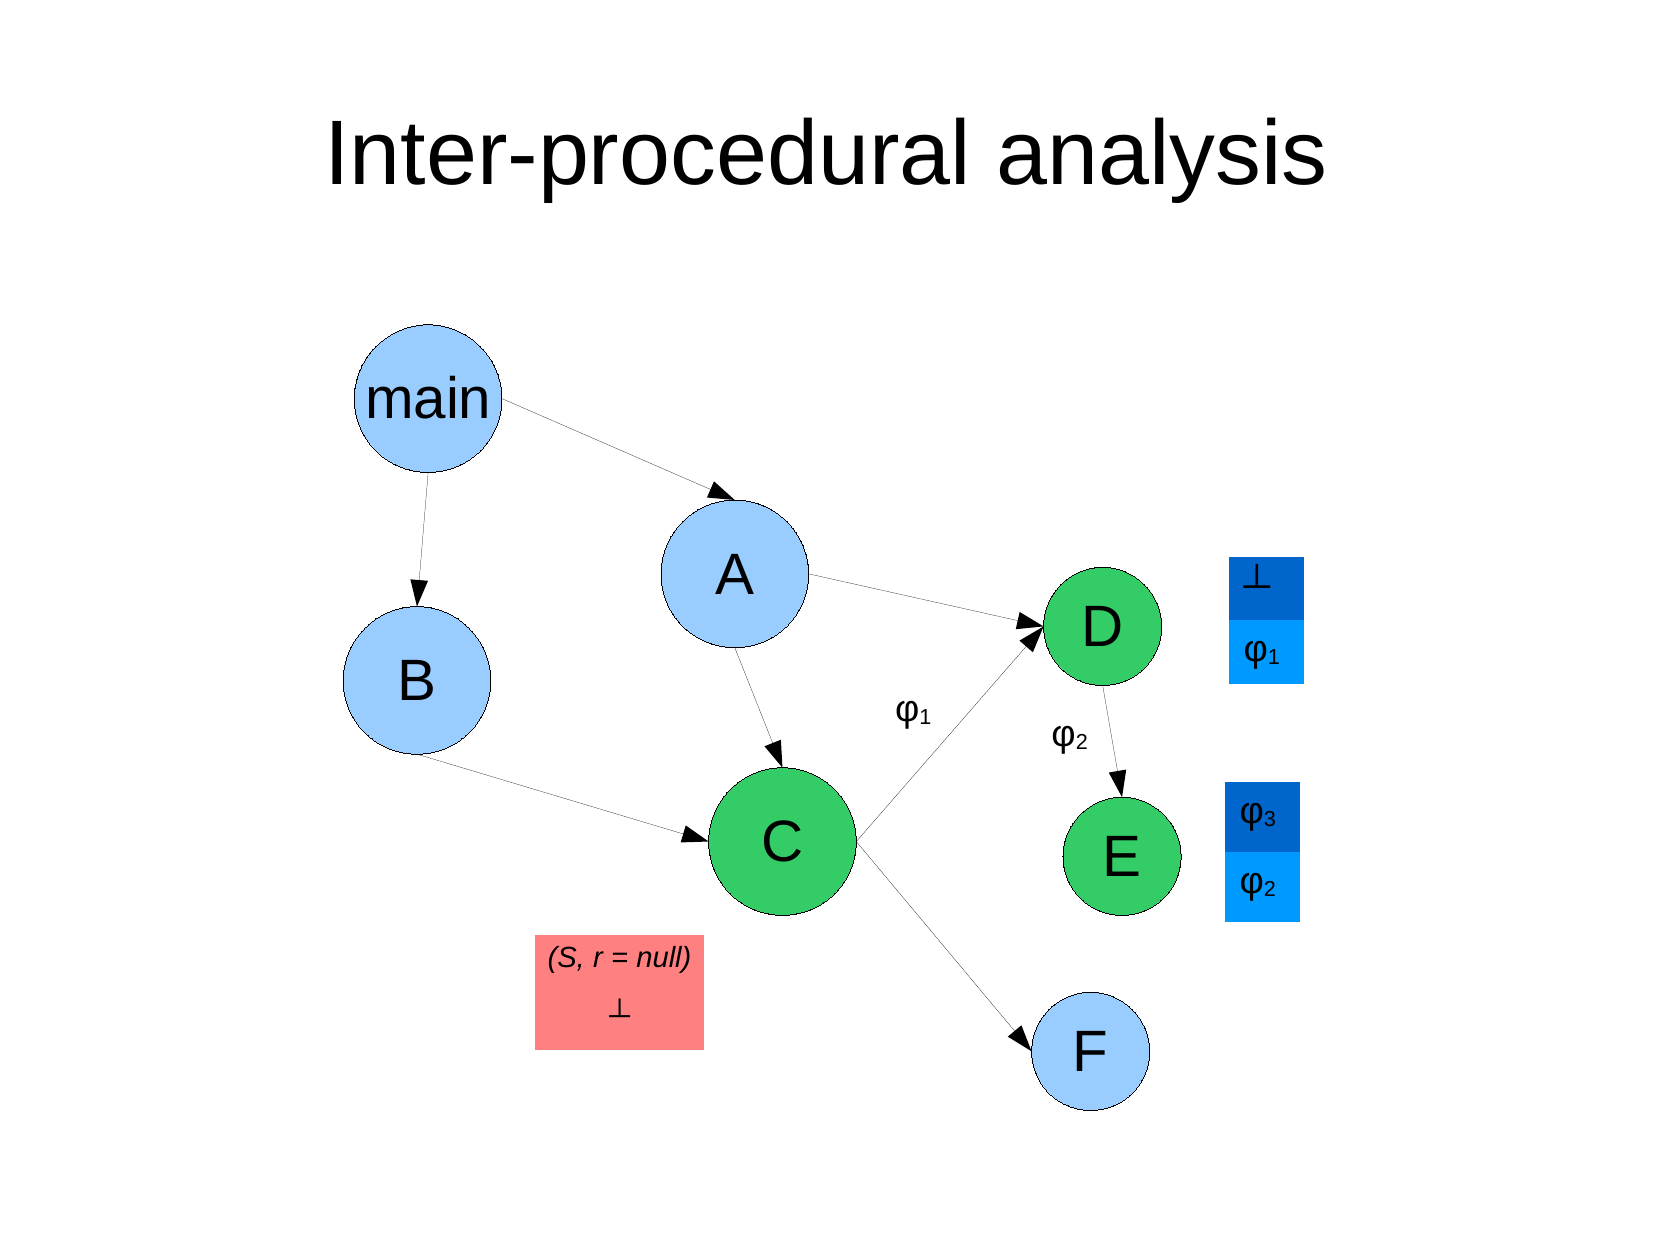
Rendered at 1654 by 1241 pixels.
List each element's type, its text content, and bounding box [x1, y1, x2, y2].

text_box φ1 [880, 680, 947, 750]
text_box A [661, 500, 809, 648]
title Inter-procedural analysis [82, 49, 1571, 257]
table_header (S, r = null) [535, 935, 704, 993]
table_header φ3 [1225, 782, 1300, 852]
text_box φ2 [1036, 705, 1103, 775]
table_header ┴ [1229, 557, 1304, 620]
table_cell ┴ [535, 993, 704, 1050]
table_cell φ1 [1229, 620, 1304, 684]
text_box main [354, 324, 502, 473]
text_box B [343, 606, 491, 755]
table_cell φ2 [1225, 852, 1300, 922]
text_box E [1062, 797, 1182, 916]
text_box F [1031, 992, 1150, 1111]
text_box C [708, 767, 857, 916]
text_box D [1043, 567, 1162, 686]
